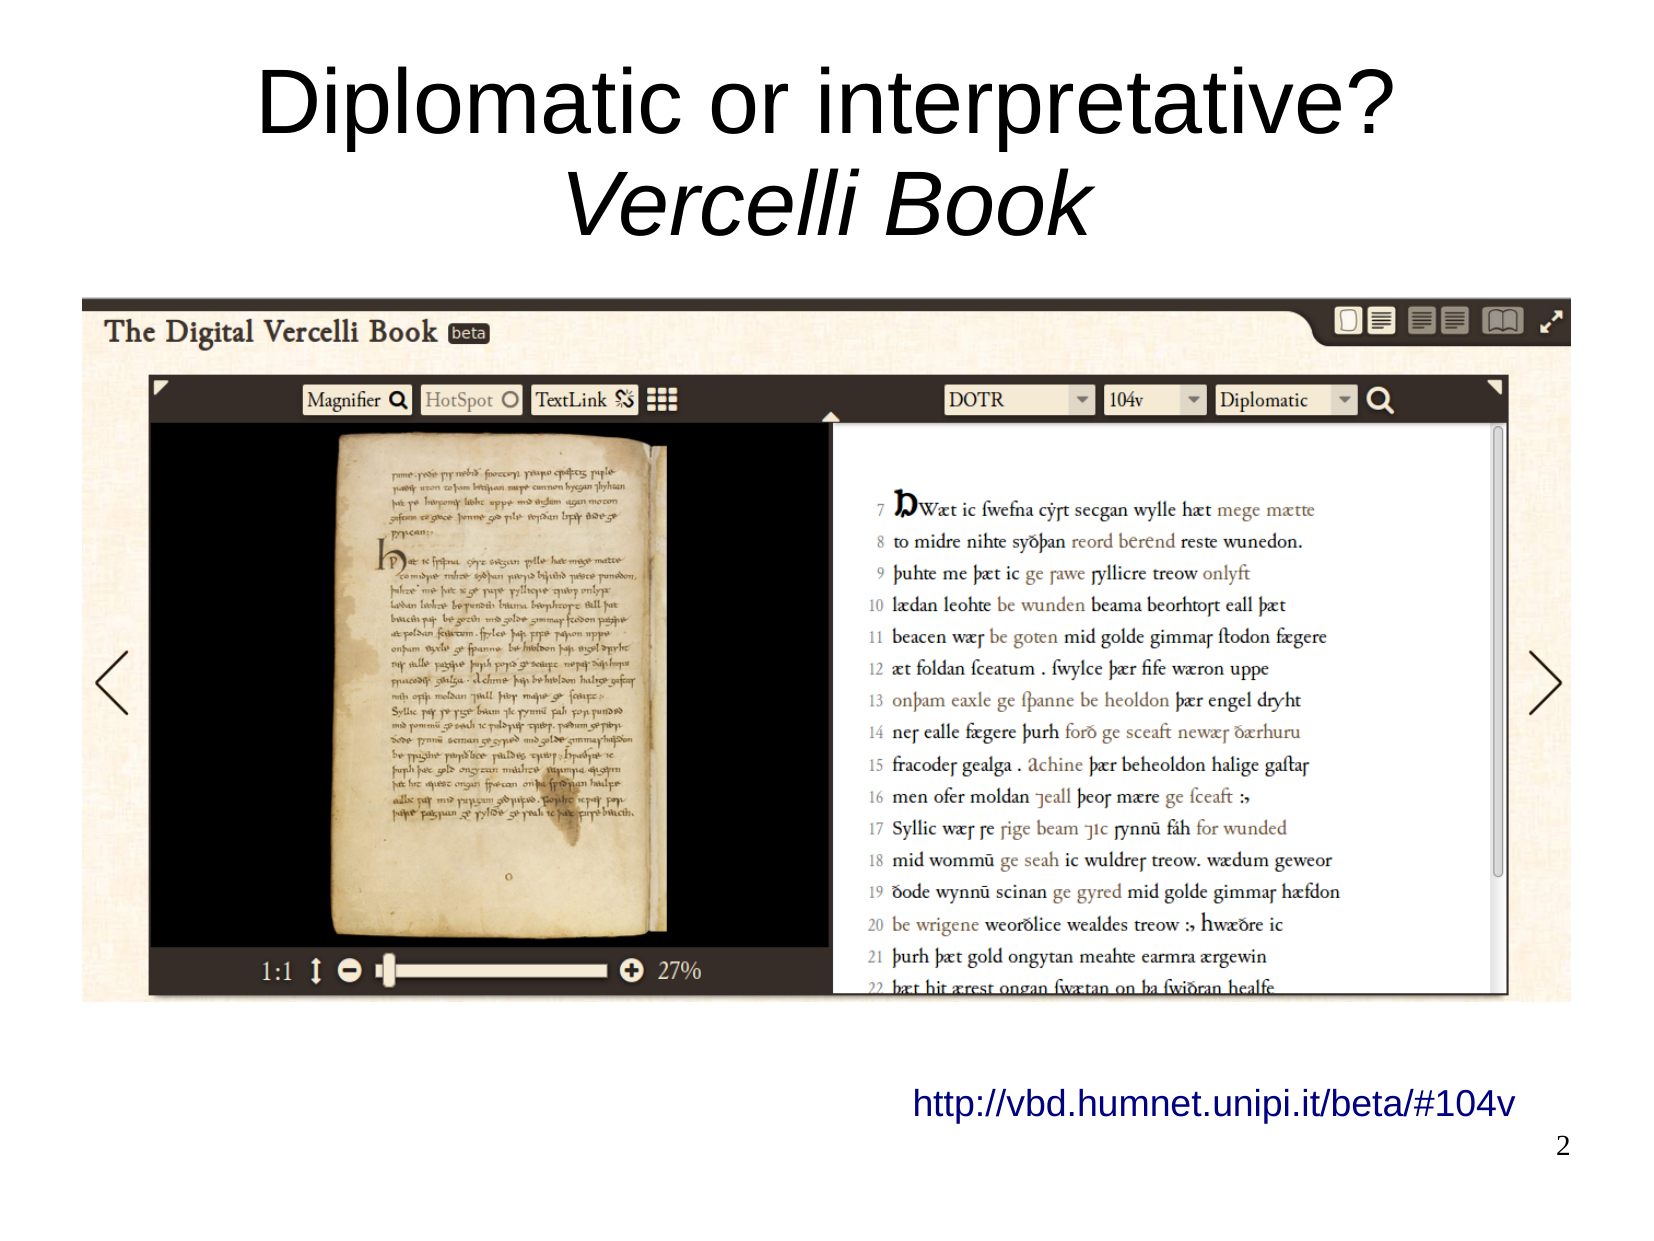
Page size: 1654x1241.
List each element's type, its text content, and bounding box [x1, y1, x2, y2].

title Diplomatic or interpretative? Vercelli Book [82, 49, 1571, 257]
picture [82, 297, 1571, 1002]
text_box http://vbd.humnet.unipi.it/beta/#104v [897, 1074, 1548, 1150]
